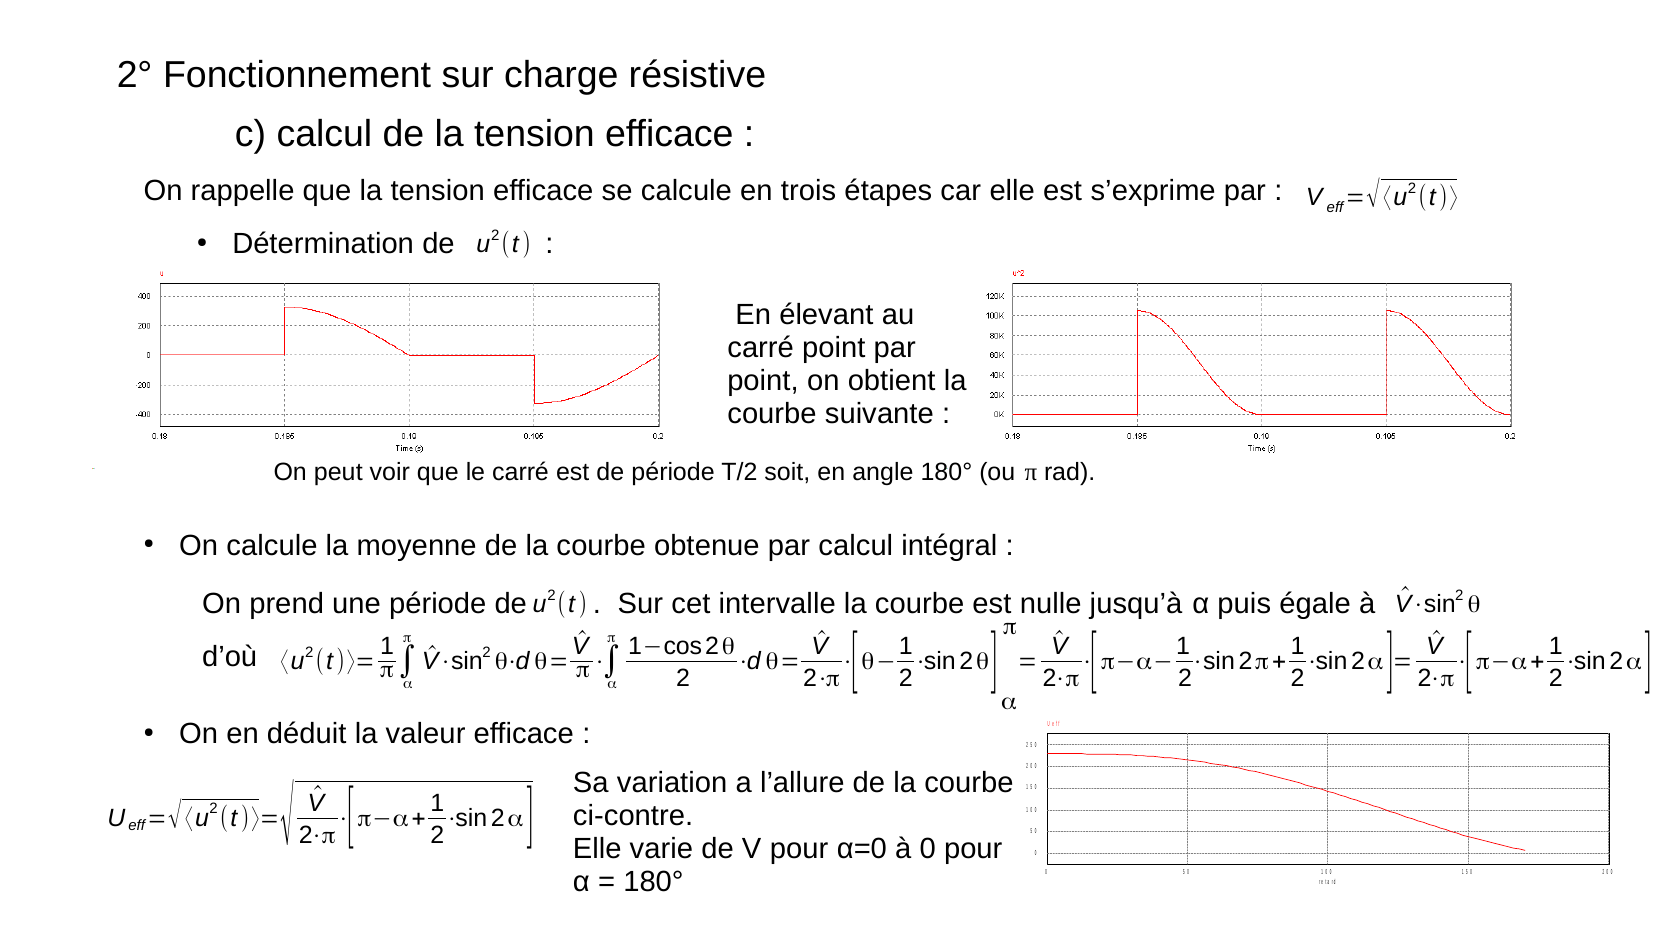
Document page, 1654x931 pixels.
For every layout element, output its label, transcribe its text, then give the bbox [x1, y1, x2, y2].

chart [470, 225, 537, 260]
text_box 2° Fonctionnement sur charge résistive [102, 45, 782, 103]
chart [526, 585, 593, 620]
picture [945, 261, 1530, 469]
text_box Sa variation a l’allure de la courbe ci-contre. Elle varie de V pour α=0 à 0 pour α = 180° [558, 759, 1036, 906]
text_box c) calcul de la tension efficace : [220, 104, 770, 162]
text_box d’où [187, 633, 273, 681]
text_box On en déduit la valeur efficace : [128, 710, 607, 763]
chart [274, 621, 1654, 711]
chart [1388, 585, 1487, 618]
text_box On peut voir que le carré est de période T/2 soit, en angle 180° (ou π rad). [258, 450, 1111, 494]
text_box On calcule la moyenne de la courbe obtenue par calcul intégral : [128, 521, 1040, 574]
chart [1299, 176, 1464, 215]
picture [984, 714, 1630, 901]
text_box Détermination de : [182, 219, 580, 261]
text_box En élevant au carré point par point, on obtient la courbe suivante : [712, 291, 990, 438]
chart [101, 778, 540, 852]
picture [92, 261, 678, 469]
text_box On rappelle que la tension efficace se calcule en trois étapes car elle est s’exprime par : [128, 166, 1300, 215]
text_box On prend une période de . Sur cet intervalle la courbe est nulle jusqu’à α puis égale à [187, 579, 1399, 628]
